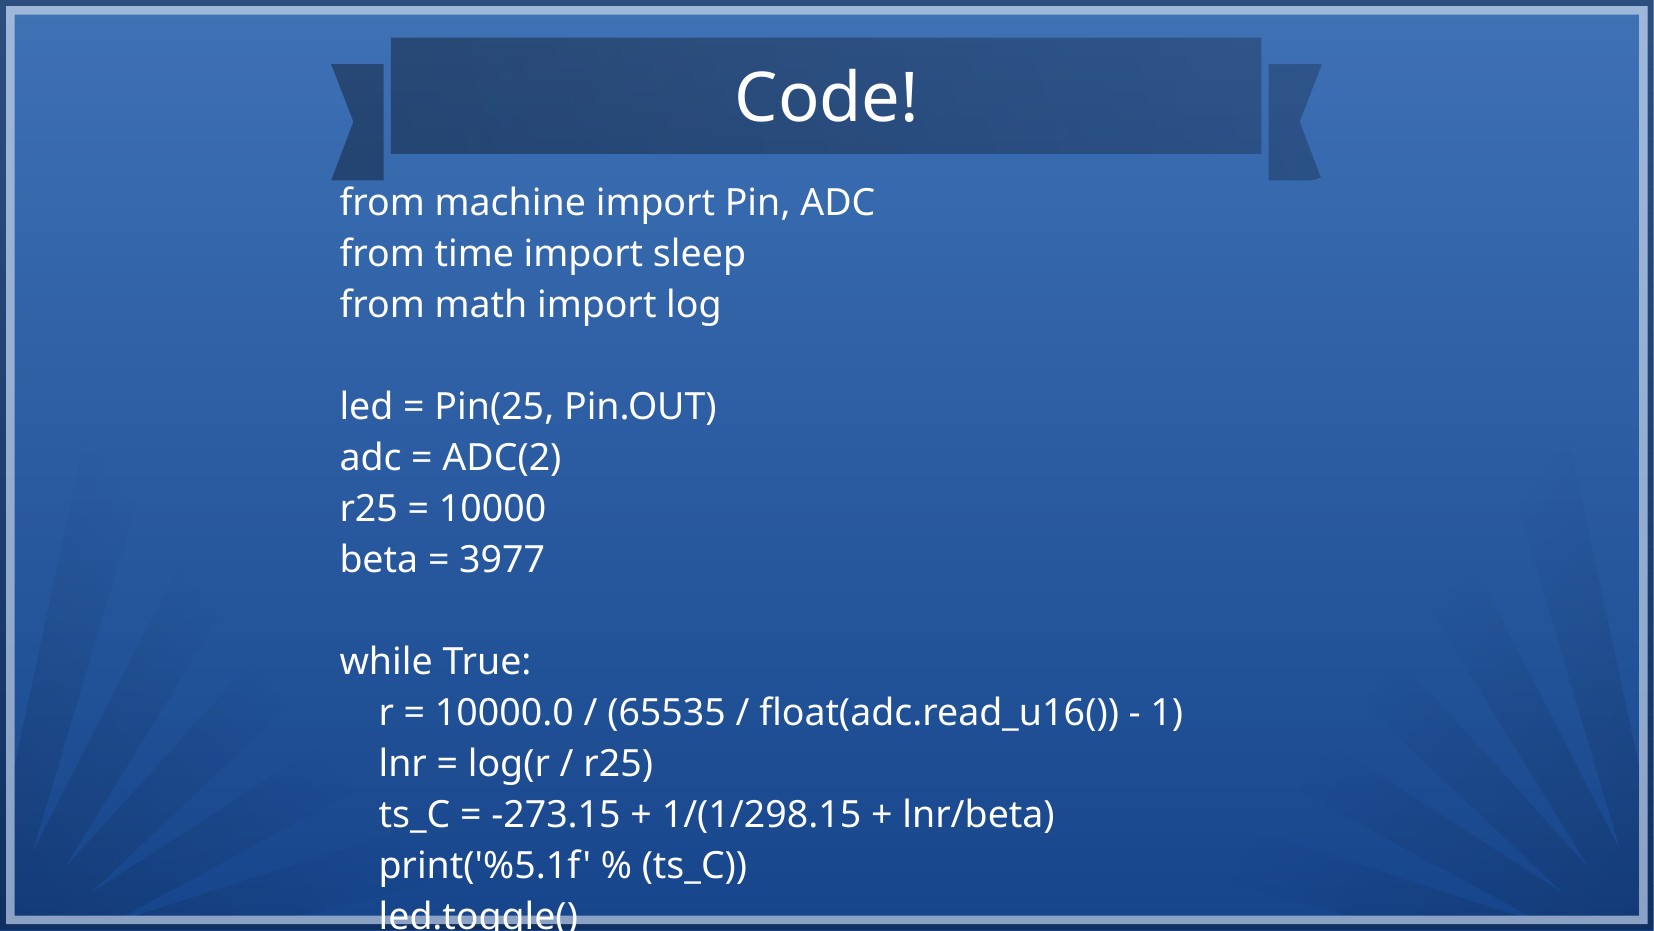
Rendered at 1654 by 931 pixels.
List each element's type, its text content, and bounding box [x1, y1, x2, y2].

title Code! [389, 35, 1264, 154]
text_box from machine import Pin, ADC from time import sleep from math import log led = Pin(25, Pin.OUT) adc = ADC(2) r25 = 10000 beta = 3977 while True: r = 10000.0 / (65535 / float(adc.read_u16()) - 1) lnr = log(r / r25) ts_C = -273.15 + 1/(1/298.15 + lnr/beta) print('%5.1f' % (ts_C)) led.toggle() sleep(2) [324, 168, 1340, 916]
